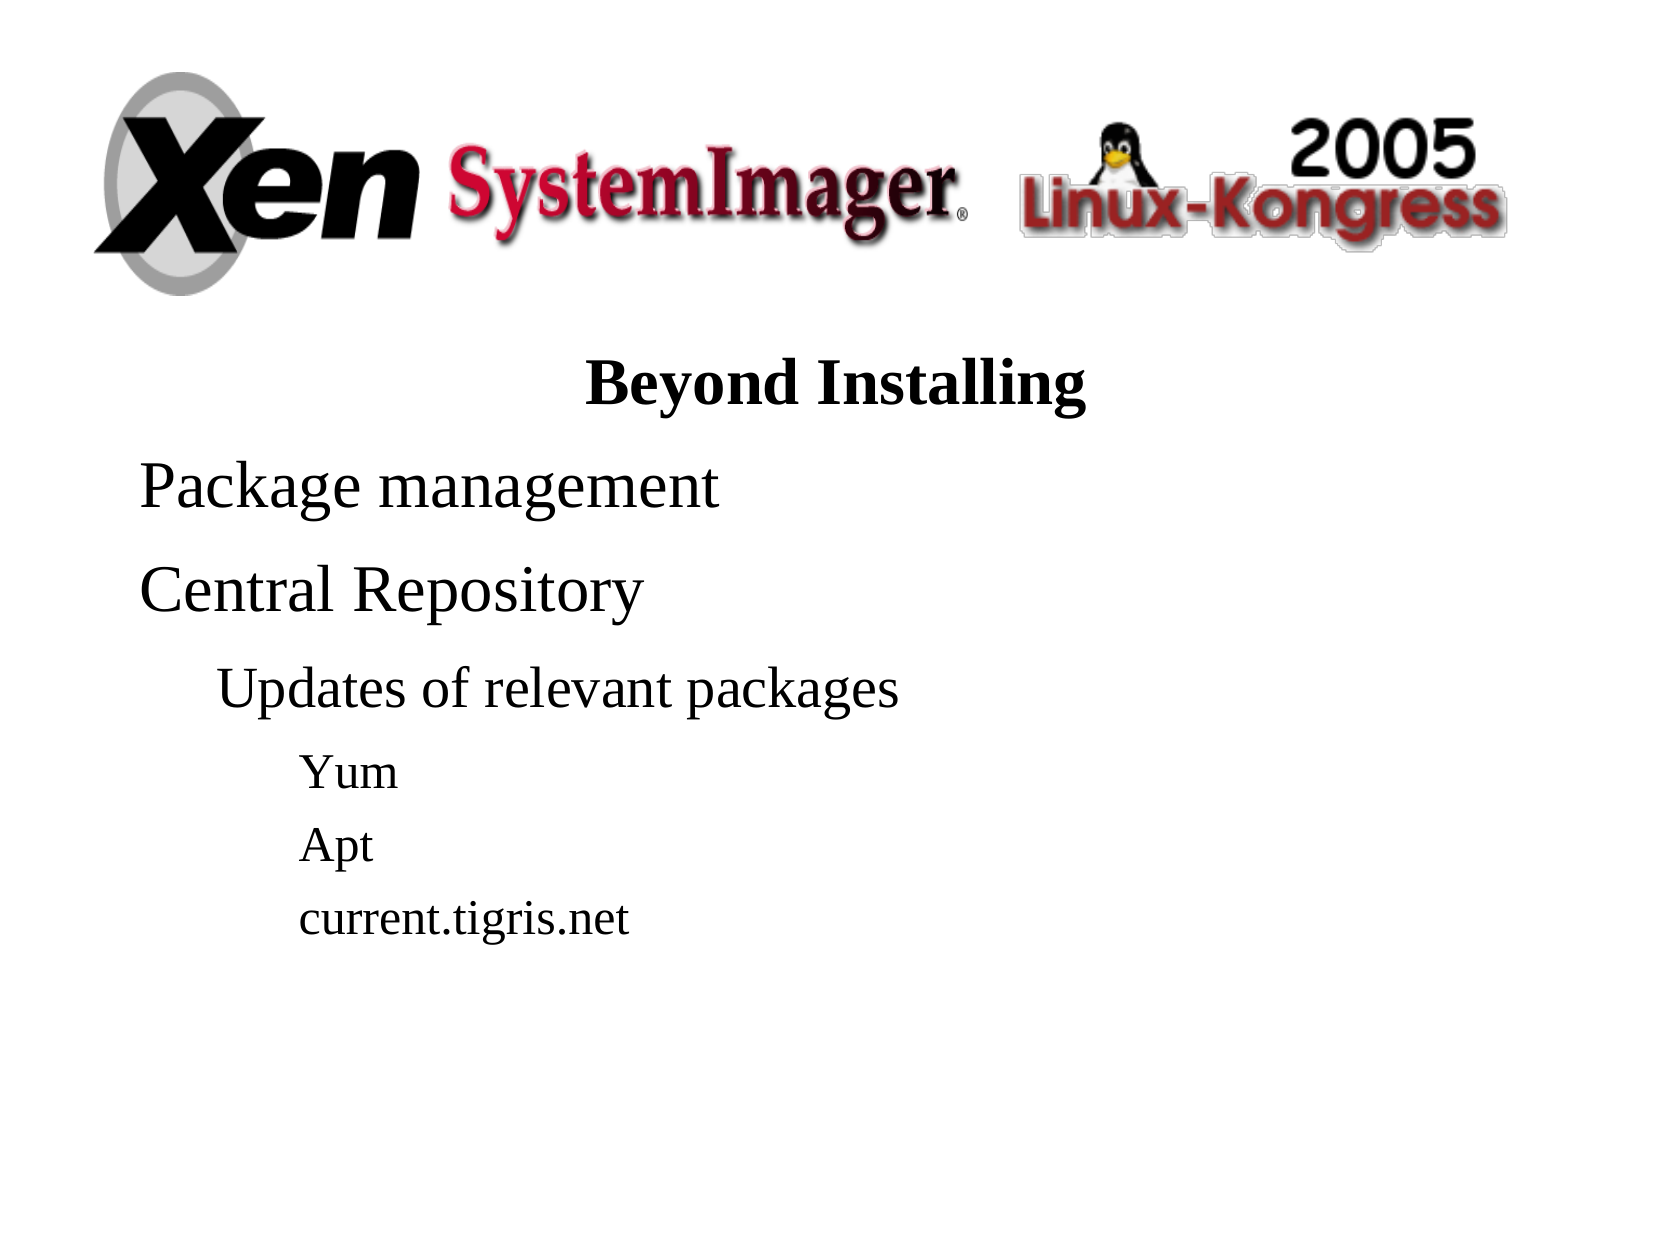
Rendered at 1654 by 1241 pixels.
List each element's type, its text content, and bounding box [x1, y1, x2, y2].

picture [1006, 106, 1524, 265]
picture [93, 72, 420, 296]
picture [445, 132, 971, 254]
list Beyond Installing Package management Central Repository Updates of relevant packages Yum Apt current.tigris.net [121, 344, 1534, 1165]
